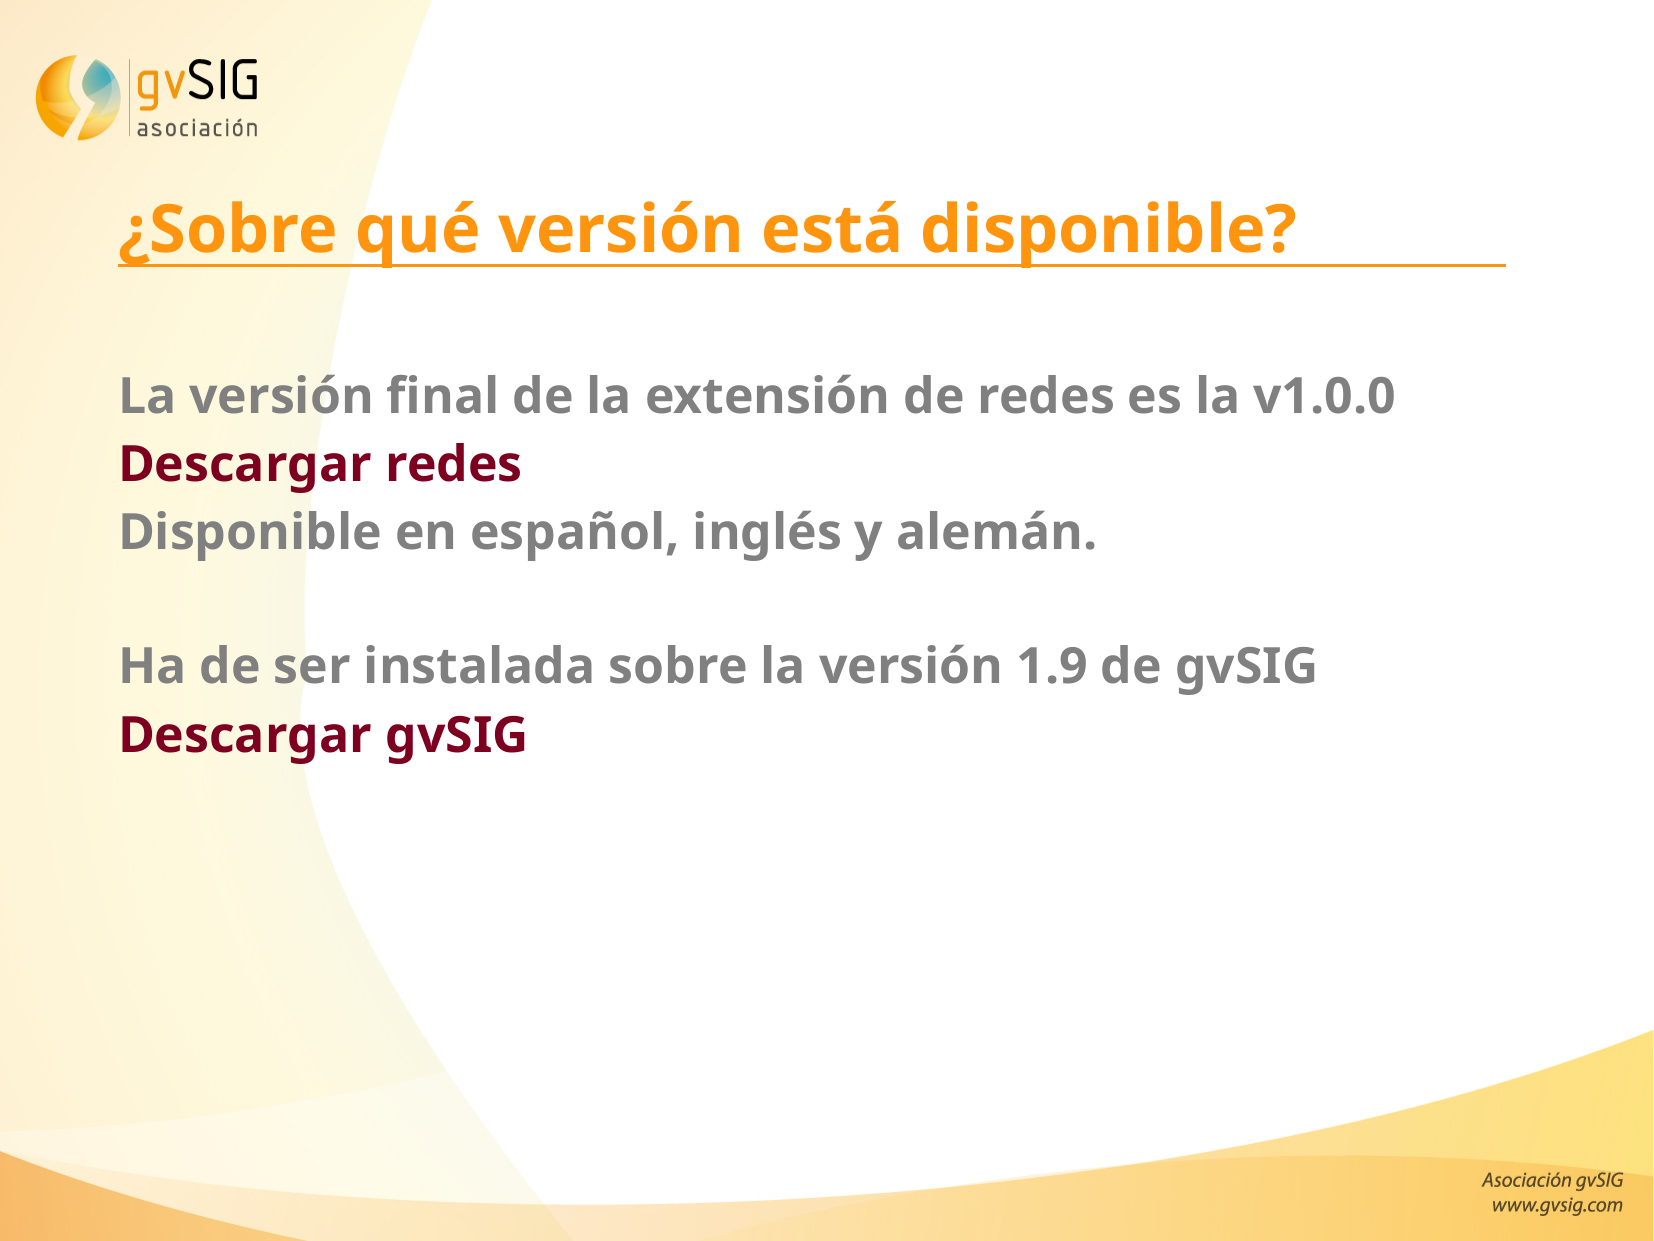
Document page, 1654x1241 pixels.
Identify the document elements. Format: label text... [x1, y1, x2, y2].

picture [0, 0, 1654, 1241]
title Ha de ser instalada sobre la versión 1.9 de gvSIG Descargar gvSIG [118, 640, 1625, 757]
title La versión final de la extensión de redes es la v1.0.0 Descargar redes Disponible en español, inglés y alemán. [118, 374, 1625, 550]
title ¿Sobre qué versión está disponible? [118, 177, 1607, 276]
